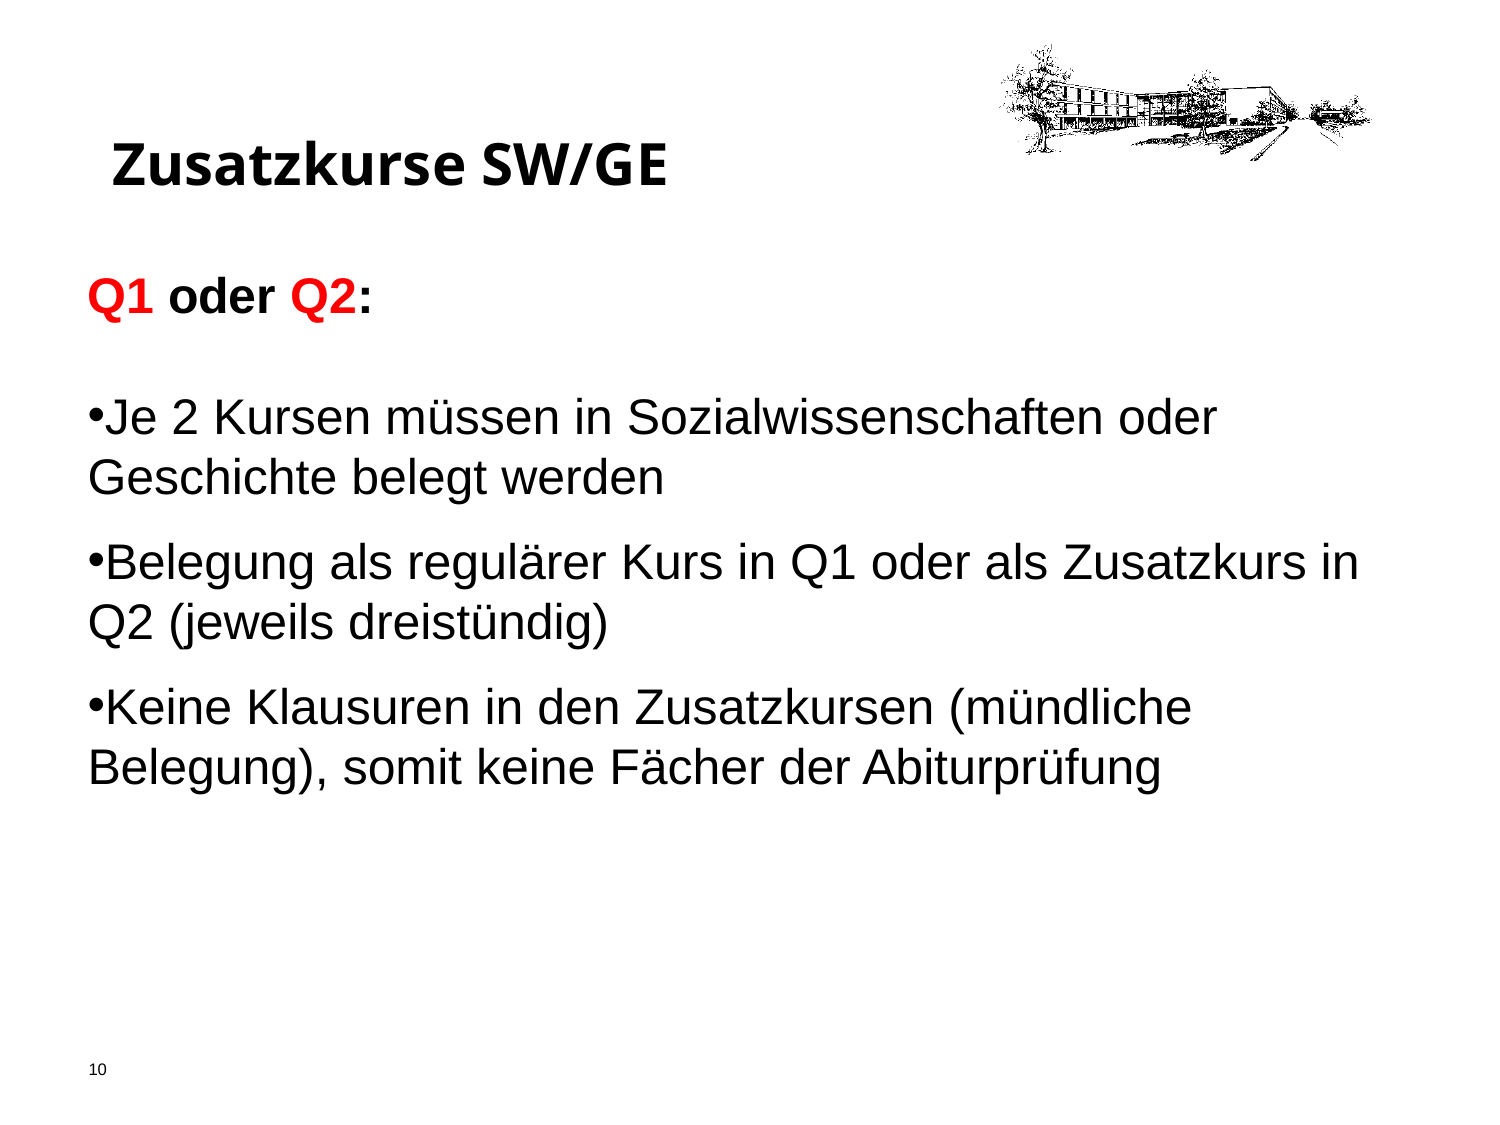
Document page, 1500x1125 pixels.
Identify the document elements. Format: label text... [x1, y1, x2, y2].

title Zusatzkurse SW/GE [112, 126, 1436, 240]
text_box <Foliennummer> [88, 1058, 136, 1115]
list Q1 oder Q2: Je 2 Kursen müssen in Sozialwissenschaften oder Geschichte belegt werden Belegung als regulärer Kurs in Q1 oder als Zusatzkurs in Q2 (jeweils dreistündig) Keine Klausuren in den Zusatzkursen (mündliche Belegung), somit keine Fächer der Abiturprüfung [87, 263, 1411, 863]
picture [982, 32, 1378, 163]
